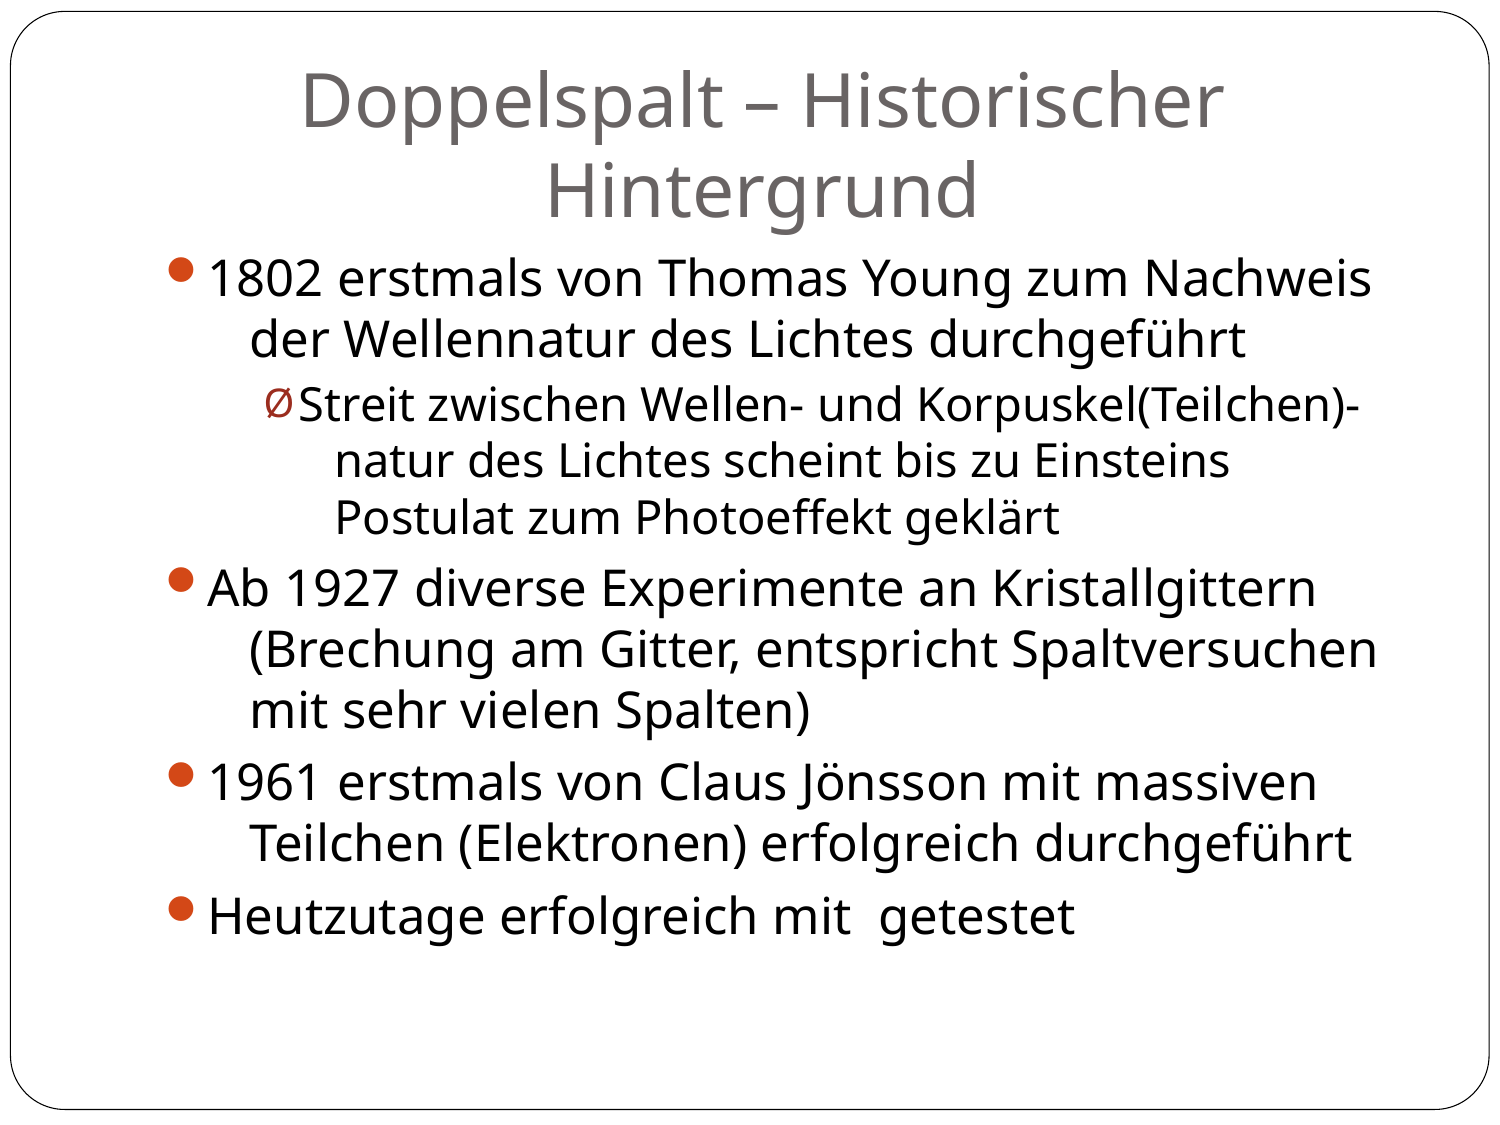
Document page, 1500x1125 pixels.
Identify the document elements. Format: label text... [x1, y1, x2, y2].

title Doppelspalt – Historischer Hintergrund [100, 45, 1426, 185]
list 1802 erstmals von Thomas Young zum Nachweis der Wellennatur des Lichtes durchgeführt Streit zwischen Wellen- und Korpuskel(Teilchen)-natur des Lichtes scheint bis zu Einsteins Postulat zum Photoeffekt geklärt Ab 1927 diverse Experimente an Kristallgittern (Brechung am Gitter, entspricht Spaltversuchen mit sehr vielen Spalten) 1961 erstmals von Claus Jönsson mit massiven Teilchen (Elektronen) erfolgreich durchgeführt Heutzutage erfolgreich mit getestet [150, 237, 1426, 1047]
